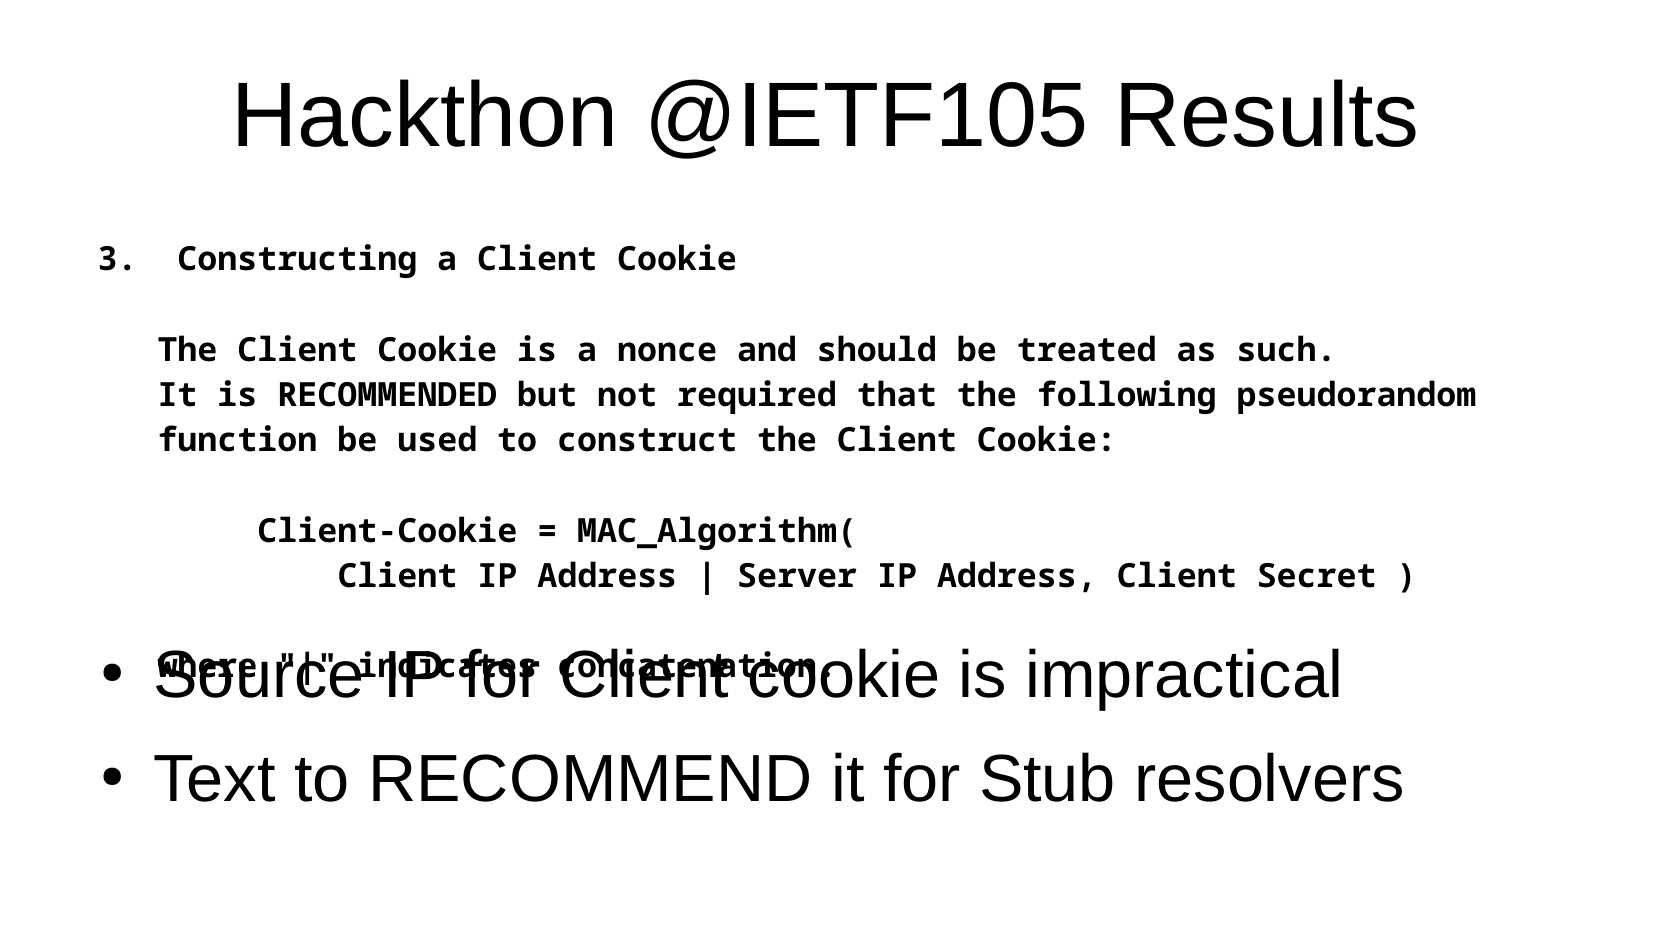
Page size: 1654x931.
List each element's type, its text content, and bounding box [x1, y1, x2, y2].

list Source IP for Client cookie is impractical Text to RECOMMEND it for Stub resolvers [82, 636, 1571, 910]
text_box 3. Constructing a Client Cookie The Client Cookie is a nonce and should be treated as such. It is RECOMMENDED but not required that the following pseudorandom function be used to construct the Client Cookie: Client-Cookie = MAC_Algorithm( Client IP Address | Server IP Address, Client Secret ) where "|" indicates concatenation. [82, 227, 1512, 675]
title Hackthon @IETF105 Results [82, 37, 1571, 193]
